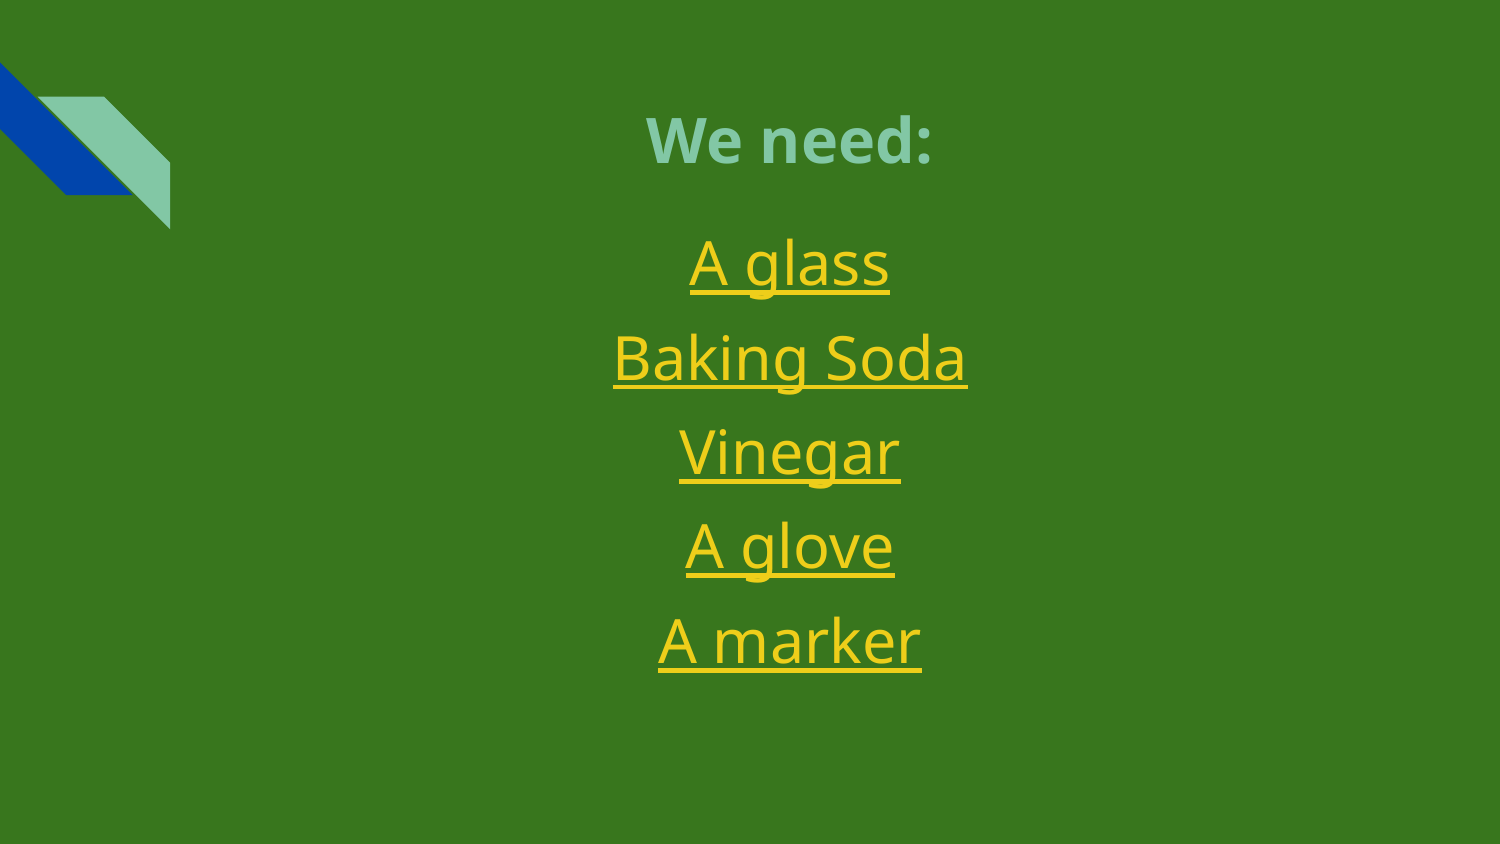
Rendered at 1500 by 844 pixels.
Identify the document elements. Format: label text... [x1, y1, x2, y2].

list A glass Baking Soda Vinegar A glove A marker [212, 214, 1368, 710]
title We need: [91, 86, 1489, 180]
